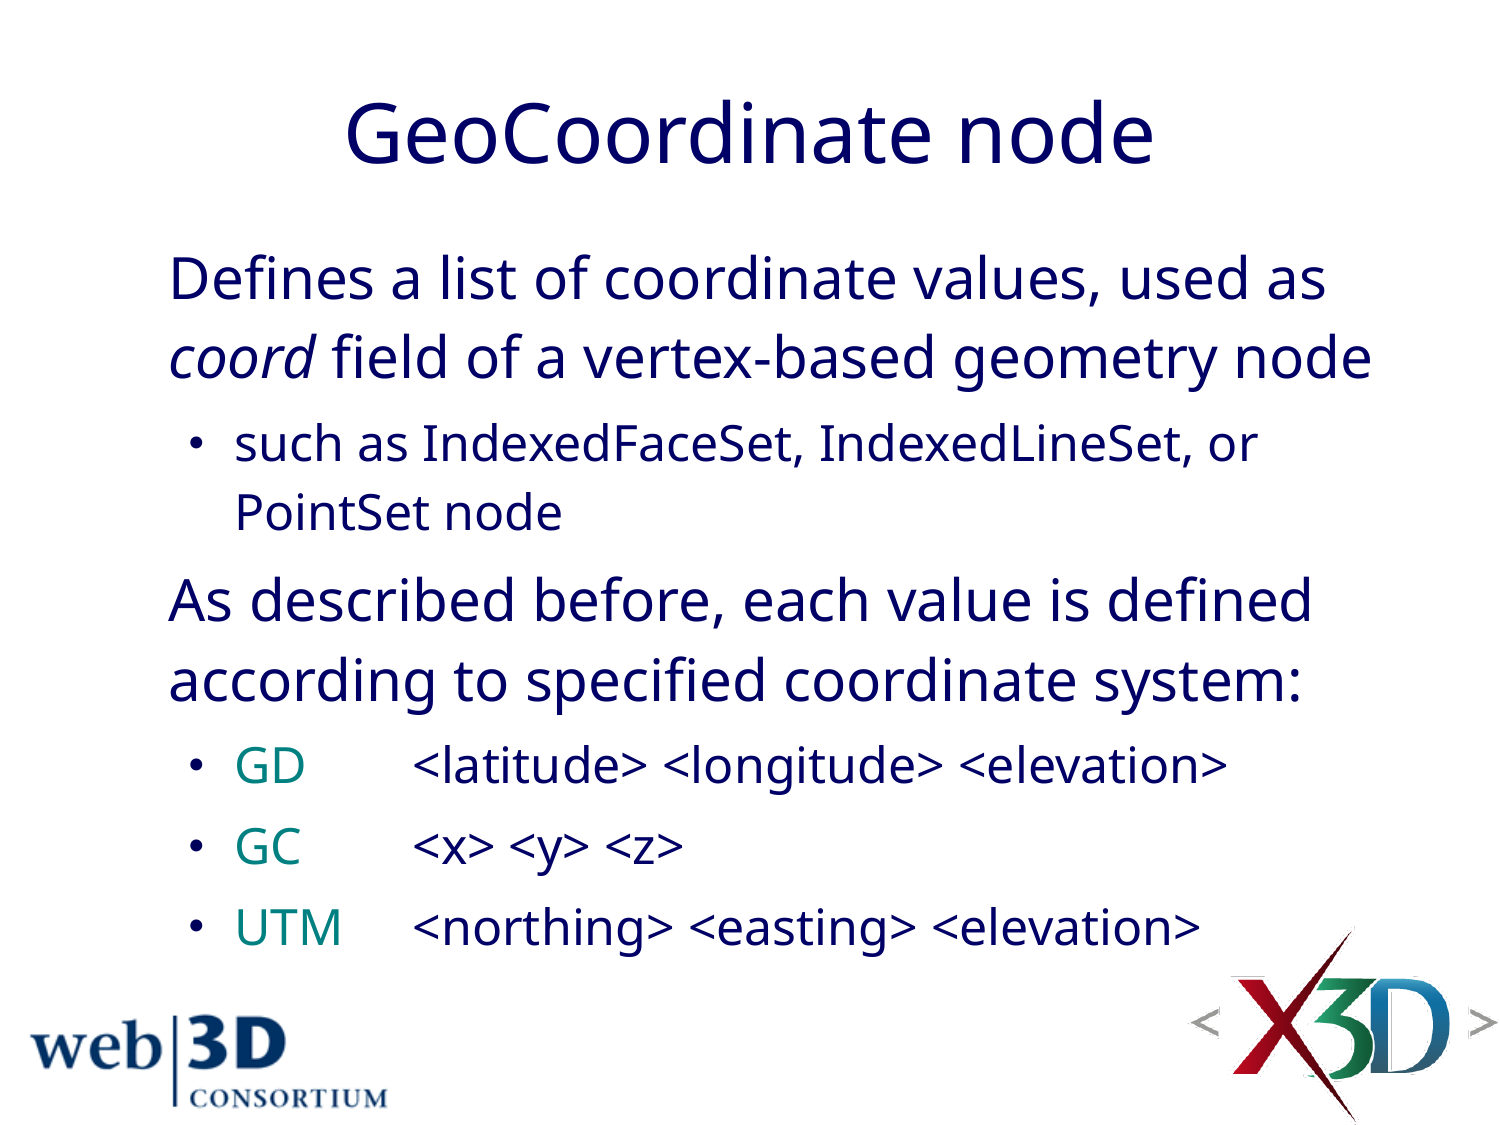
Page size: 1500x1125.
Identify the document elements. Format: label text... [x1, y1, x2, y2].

picture [12, 998, 413, 1118]
title GeoCoordinate node [112, 37, 1388, 226]
list Defines a list of coordinate values, used as coord field of a vertex-based geometry node such as IndexedFaceSet, IndexedLineSet, or PointSet node As described before, each value is defined according to specified coordinate system: GD <latitude> <longitude> <elevation> GC <x> <y> <z> UTM <northing> <easting> <elevation> [112, 237, 1388, 986]
picture [1187, 926, 1500, 1125]
